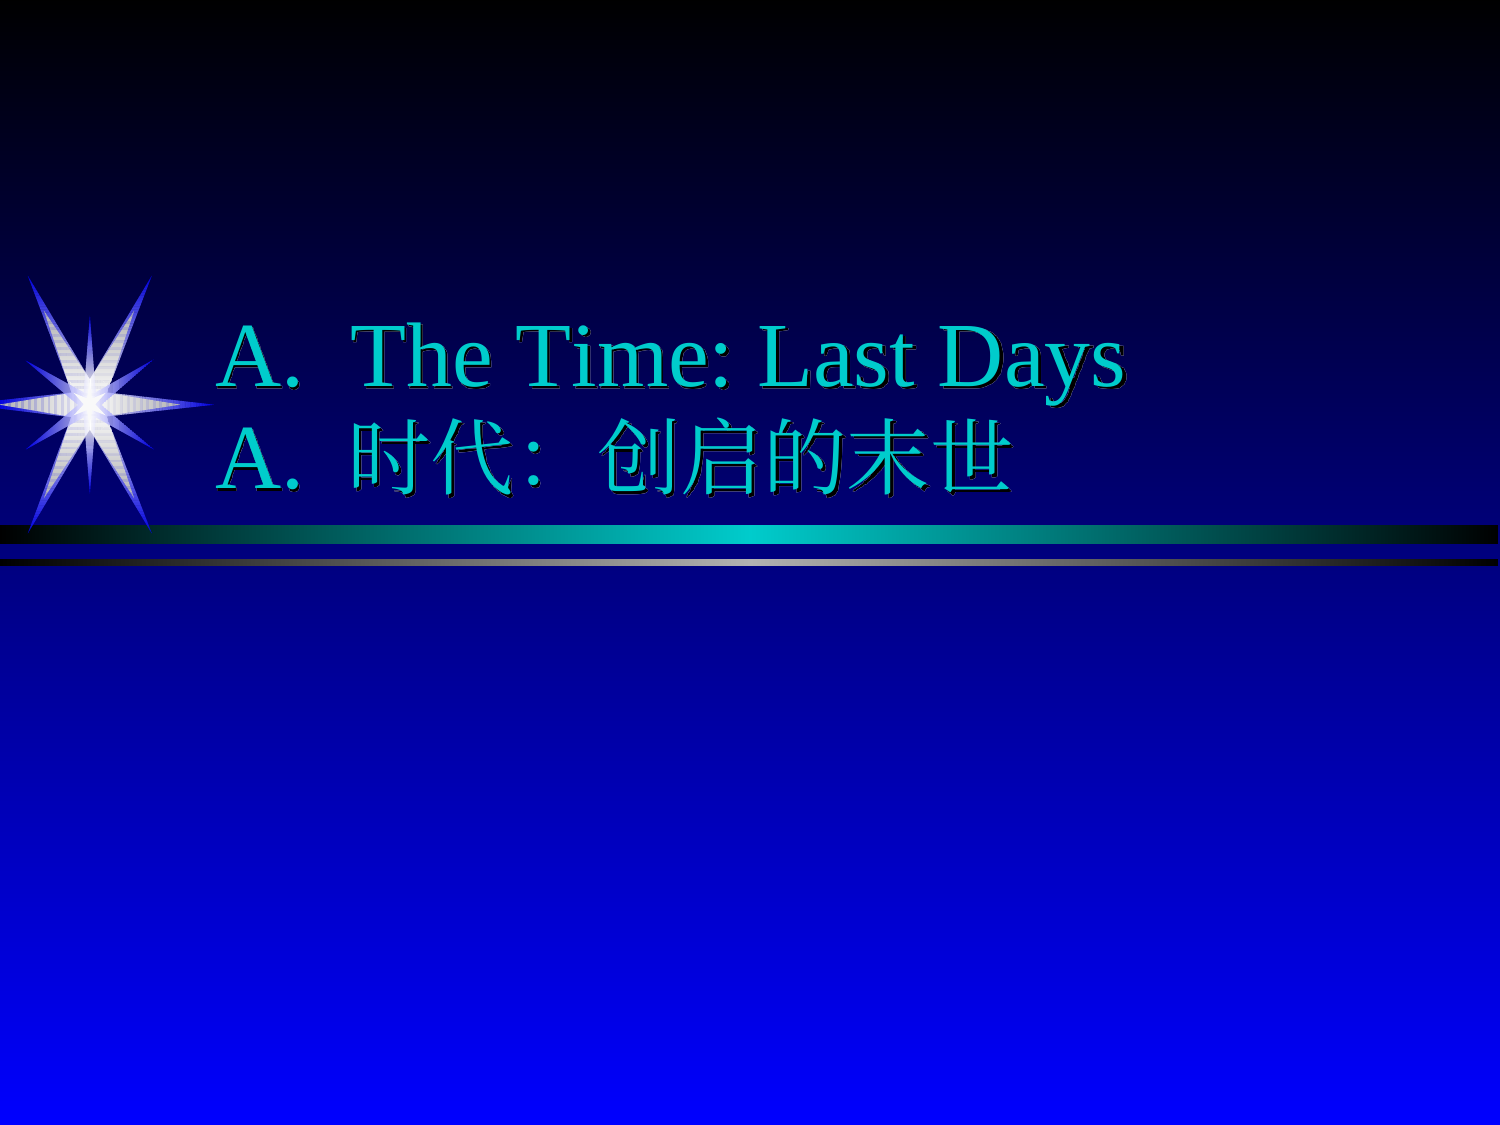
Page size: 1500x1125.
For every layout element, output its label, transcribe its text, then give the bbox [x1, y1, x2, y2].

title A. The Time: Last Days A. 时代：创启的末世 [200, 287, 1476, 526]
